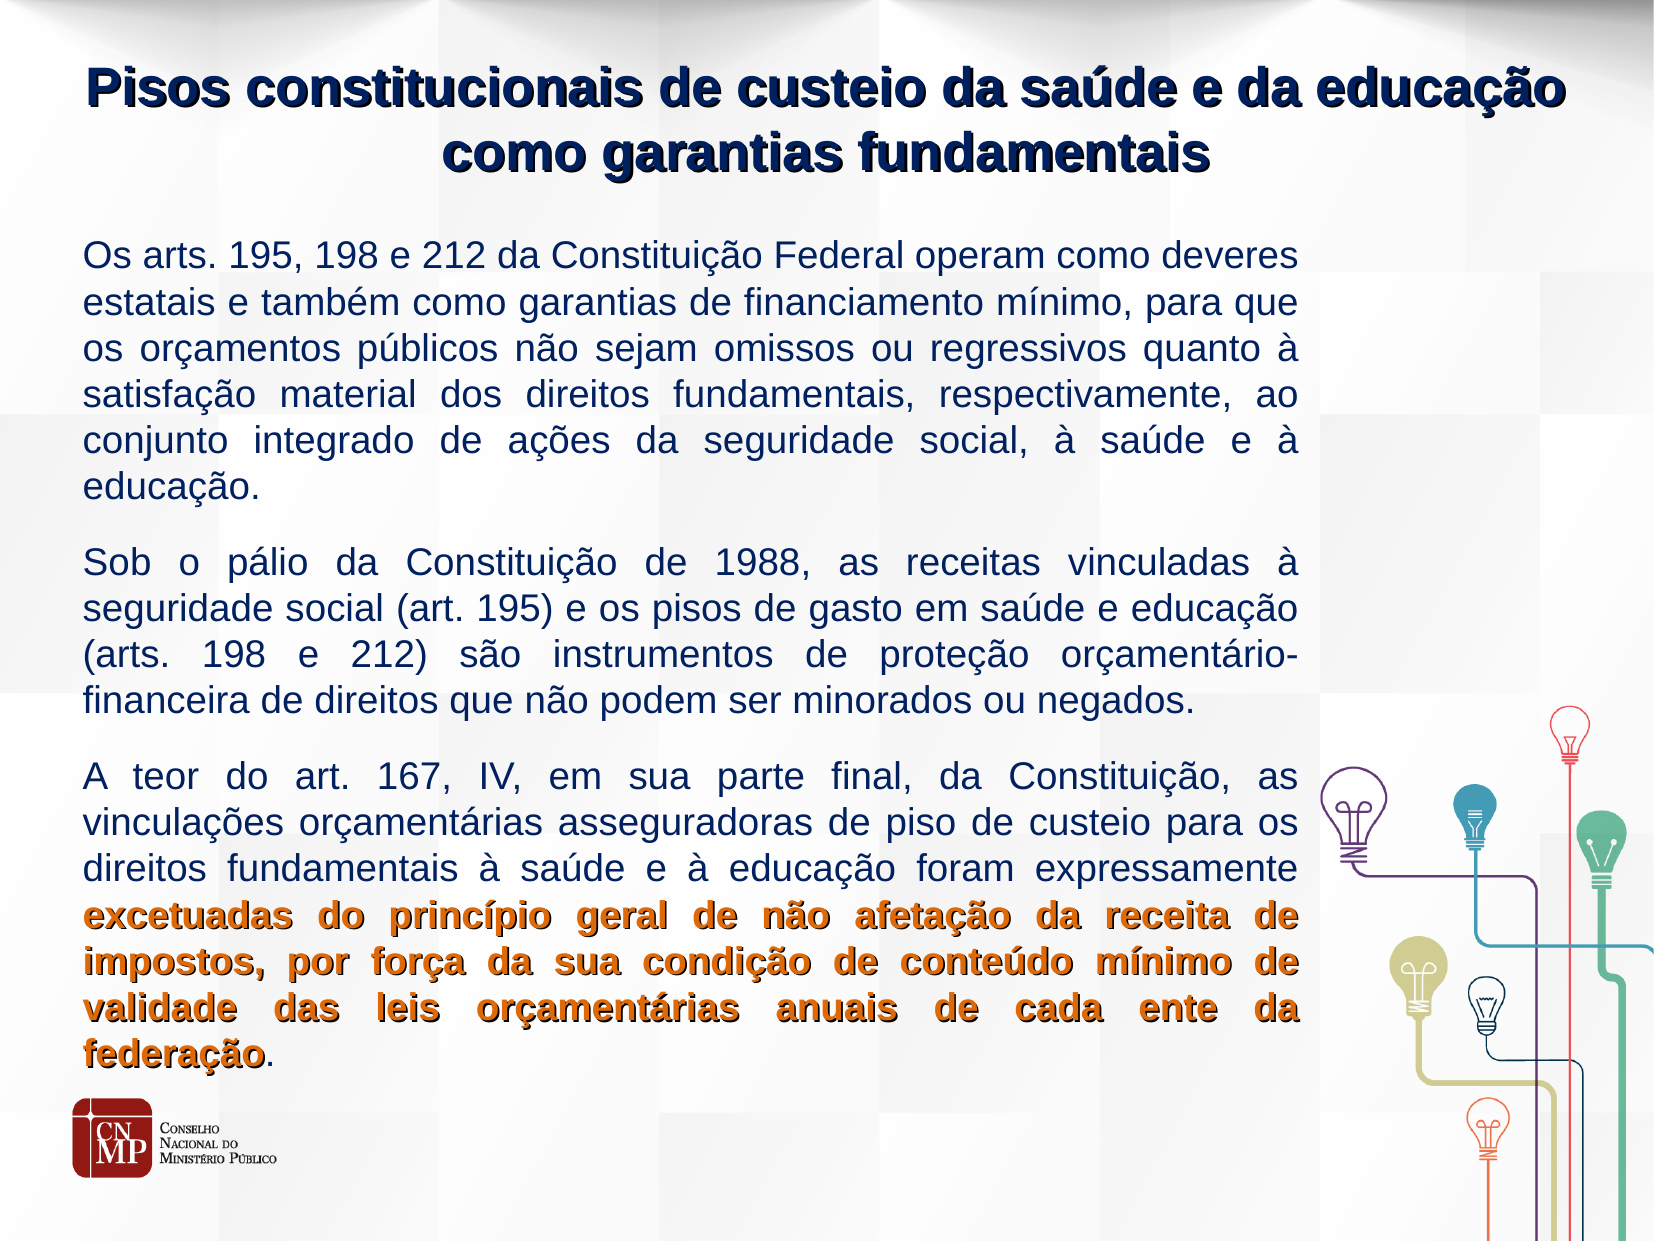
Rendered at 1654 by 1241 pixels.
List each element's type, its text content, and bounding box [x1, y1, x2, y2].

list Os arts. 195, 198 e 212 da Constituição Federal operam como deveres estatais e também como garantias de financiamento mínimo, para que os orçamentos públicos não sejam omissos ou regressivos quanto à satisfação material dos direitos fundamentais, respectivamente, ao conjunto integrado de ações da seguridade social, à saúde e à educação. Sob o pálio da Constituição de 1988, as receitas vinculadas à seguridade social (art. 195) e os pisos de gasto em saúde e educação (arts. 198 e 212) são instrumentos de proteção orçamentário-financeira de direitos que não podem ser minorados ou negados. A teor do art. 167, IV, em sua parte final, da Constituição, as vinculações orçamentárias asseguradoras de piso de custeio para os direitos fundamentais à saúde e à educação foram expressamente excetuadas do princípio geral de não afetação da receita de impostos, por força da sua condição de conteúdo mínimo de validade das leis orçamentárias anuais de cada ente da federação. [82, 230, 1300, 1109]
title Pisos constitucionais de custeio da saúde e da educação como garantias fundamentais [82, 49, 1571, 184]
